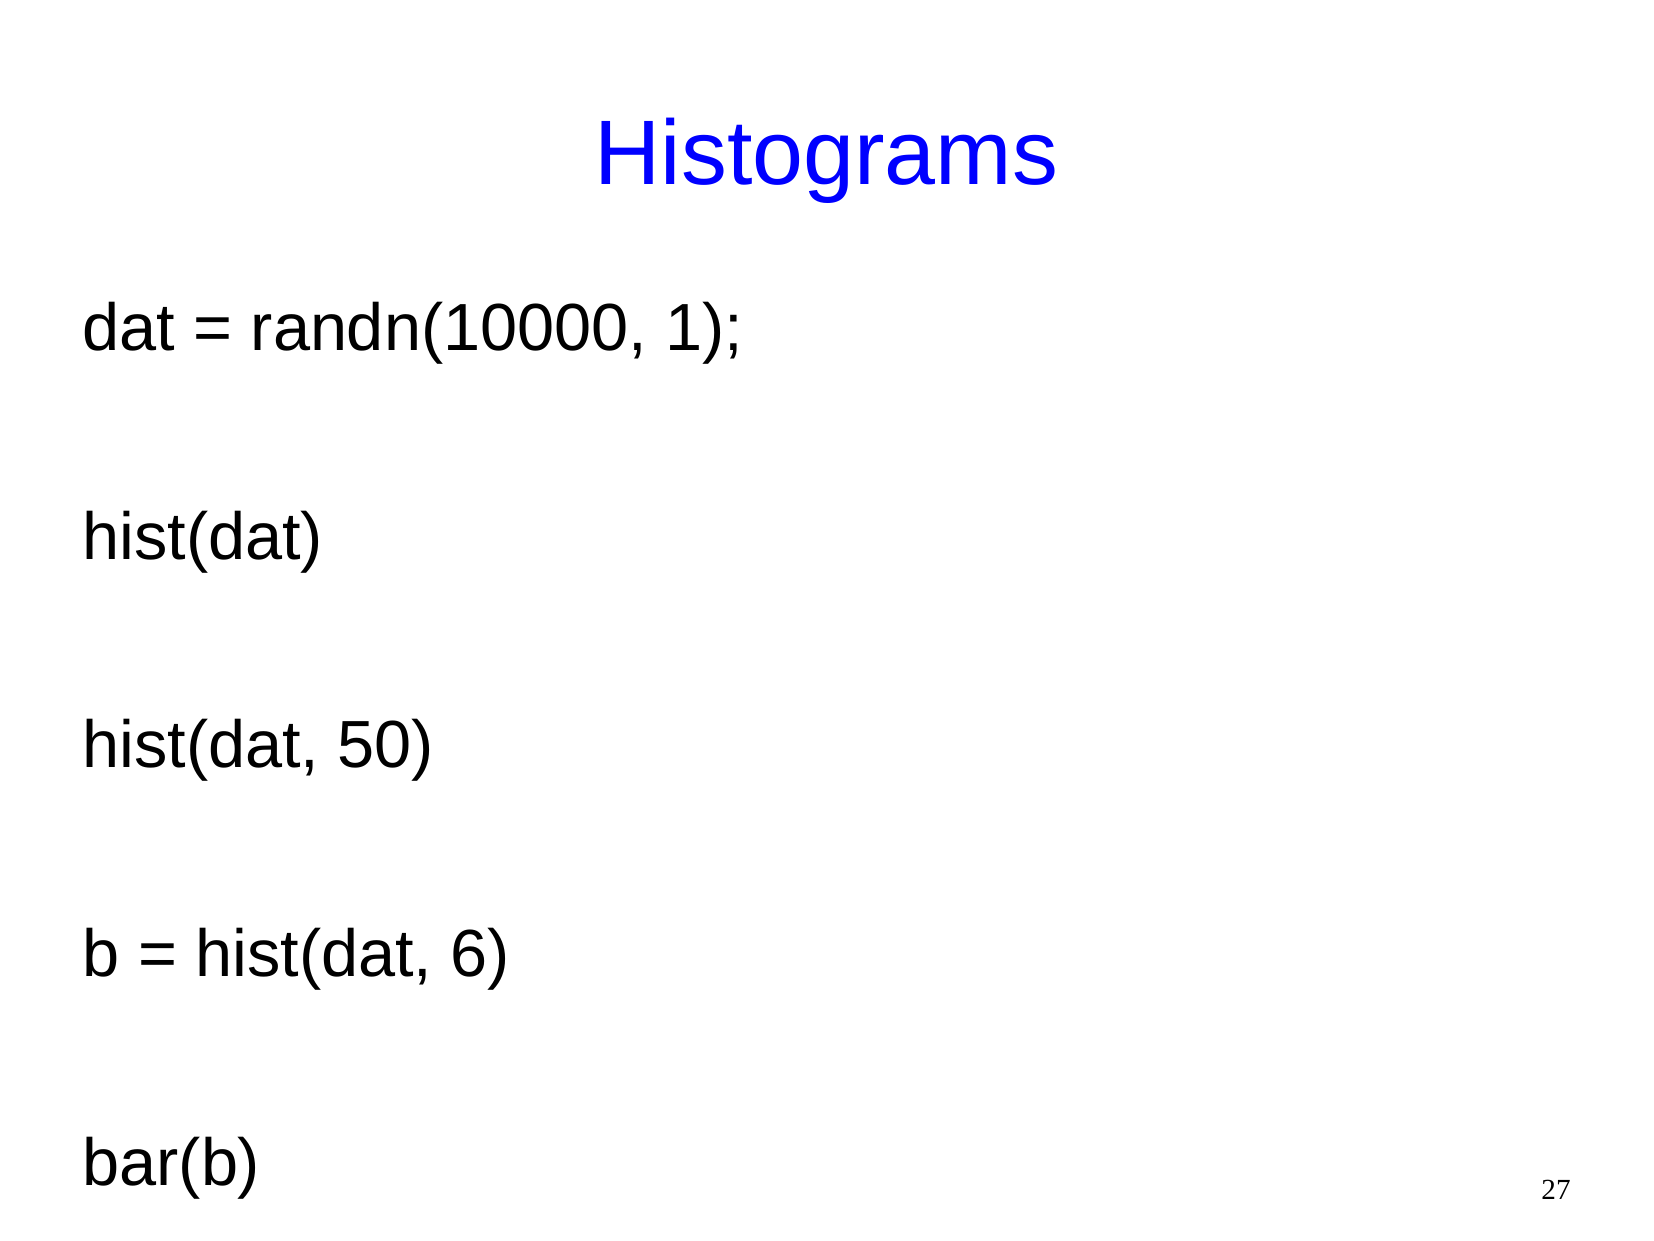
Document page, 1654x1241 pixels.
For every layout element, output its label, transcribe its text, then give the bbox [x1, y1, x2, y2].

title Histograms [82, 49, 1571, 257]
list dat = randn(10000, 1); hist(dat) hist(dat, 50) b = hist(dat, 6) bar(b) [82, 290, 1571, 1200]
